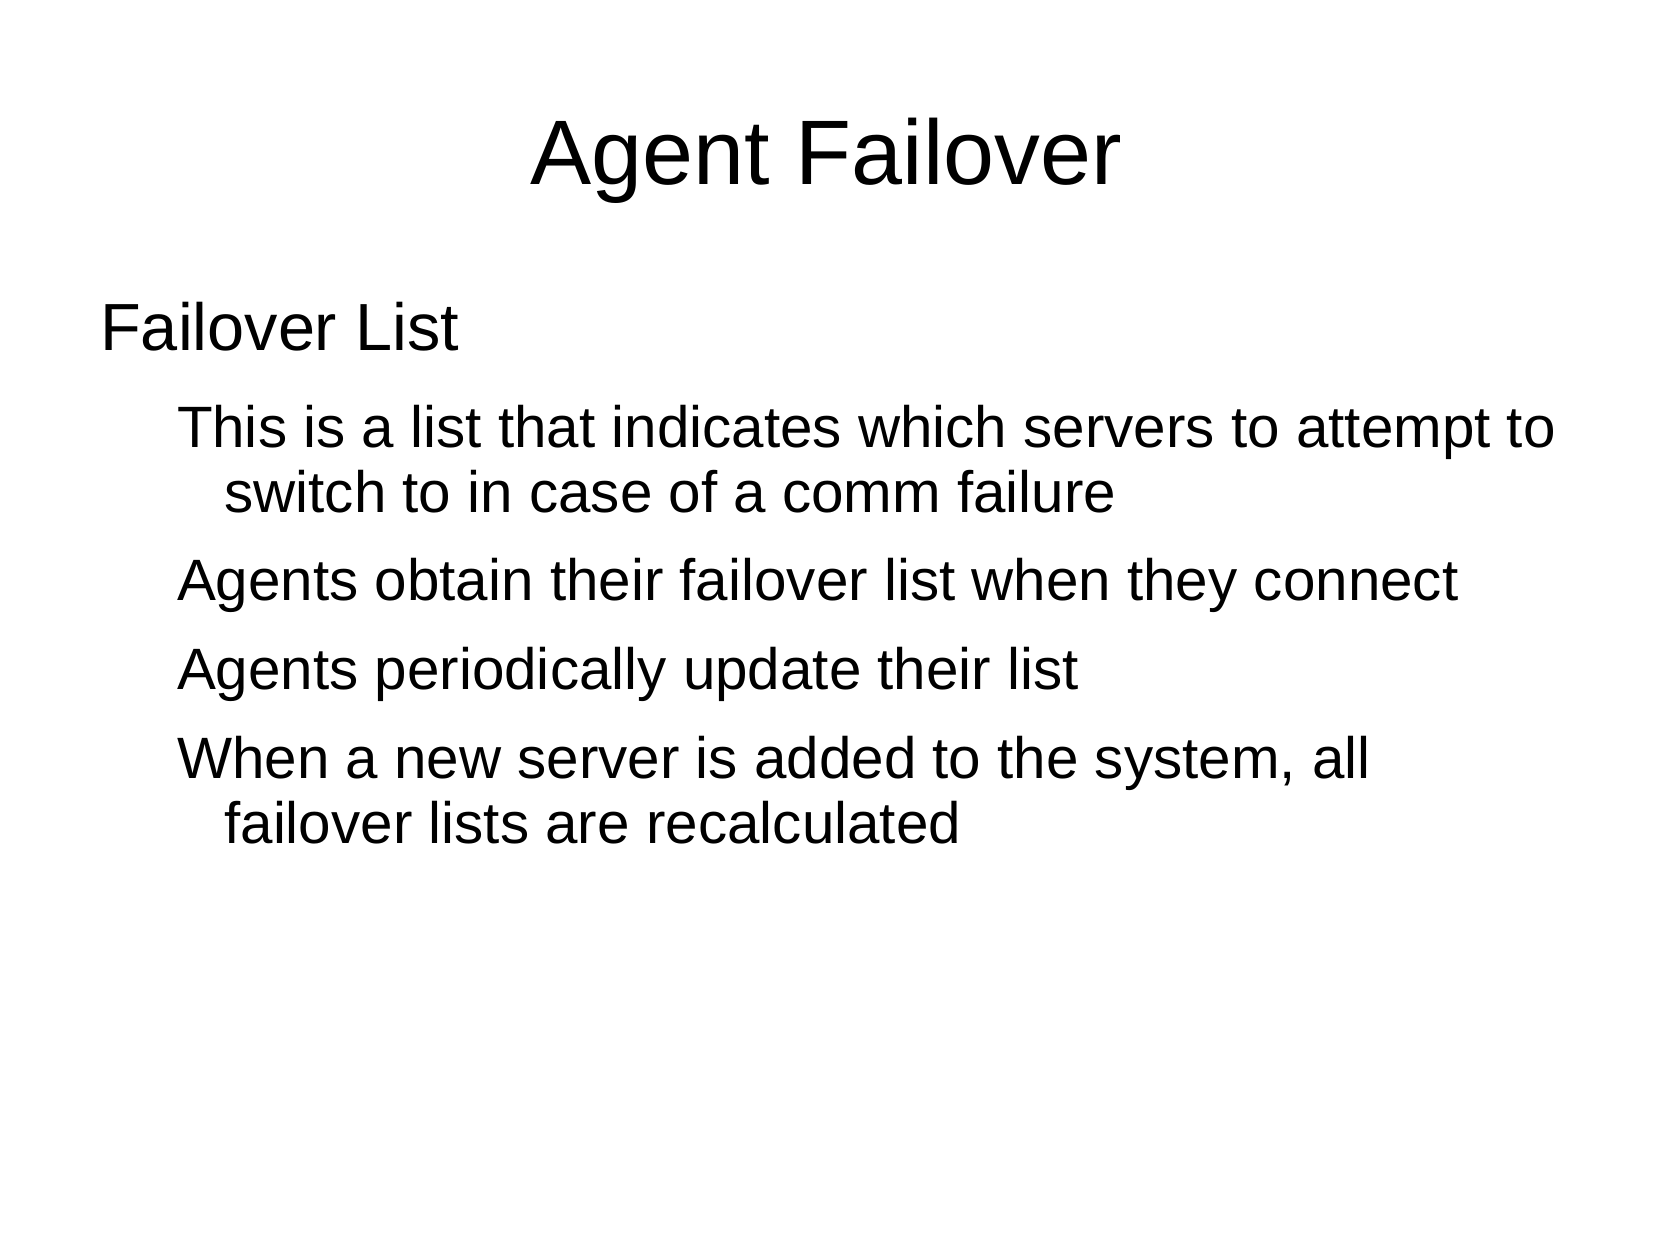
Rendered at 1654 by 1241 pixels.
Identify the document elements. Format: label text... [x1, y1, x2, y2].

list Failover List This is a list that indicates which servers to attempt to switch to in case of a comm failure Agents obtain their failover list when they connect Agents periodically update their list When a new server is added to the system, all failover lists are recalculated [82, 290, 1571, 1094]
title Agent Failover [82, 56, 1571, 250]
